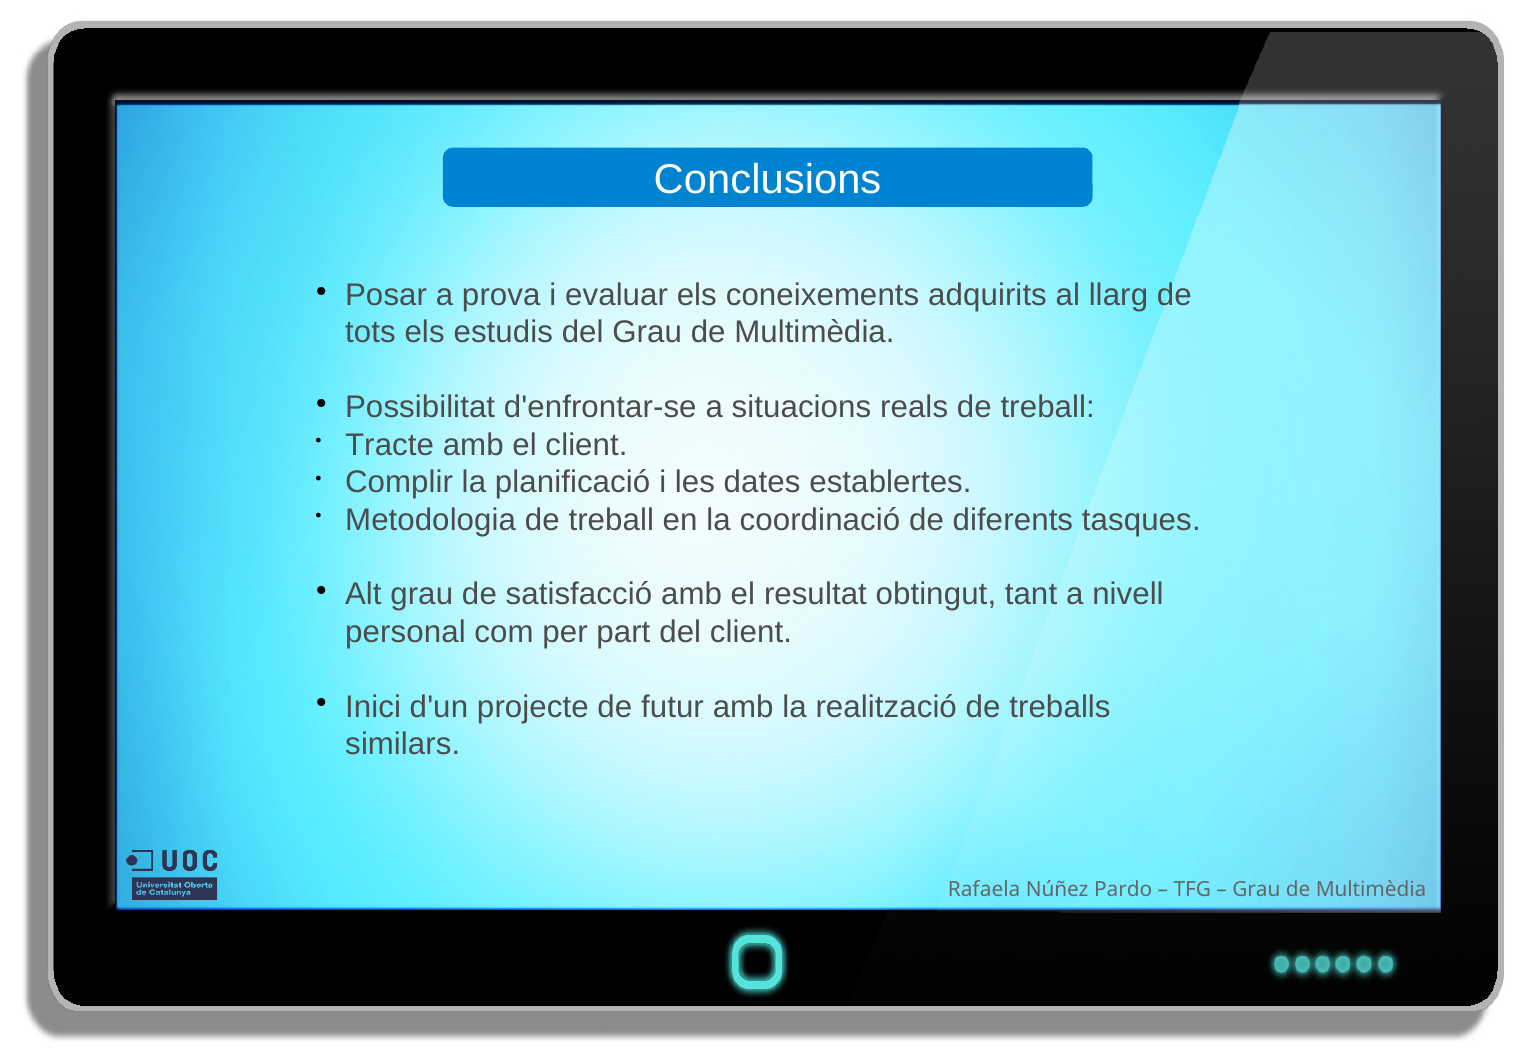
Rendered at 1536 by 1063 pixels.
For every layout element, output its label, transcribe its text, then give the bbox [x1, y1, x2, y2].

text_box Posar a prova i evaluar els coneixements adquirits al llarg de tots els estudis del Grau de Multimèdia. Possibilitat d'enfrontar-se a situacions reals de treball: Tracte amb el client. Complir la planificació i les dates establertes. Metodologia de treball en la coordinació de diferents tasques. Alt grau de satisfacció amb el resultat obtingut, tant a nivell personal com per part del client. Inici d'un projecte de futur amb la realització de treballs similars. [289, 247, 1250, 937]
picture [0, 0, 1536, 1063]
text_box Rafaela Núñez Pardo – TFG – Grau de Multimèdia [1250, 868, 1453, 909]
text_box Conclusions [442, 147, 1093, 207]
